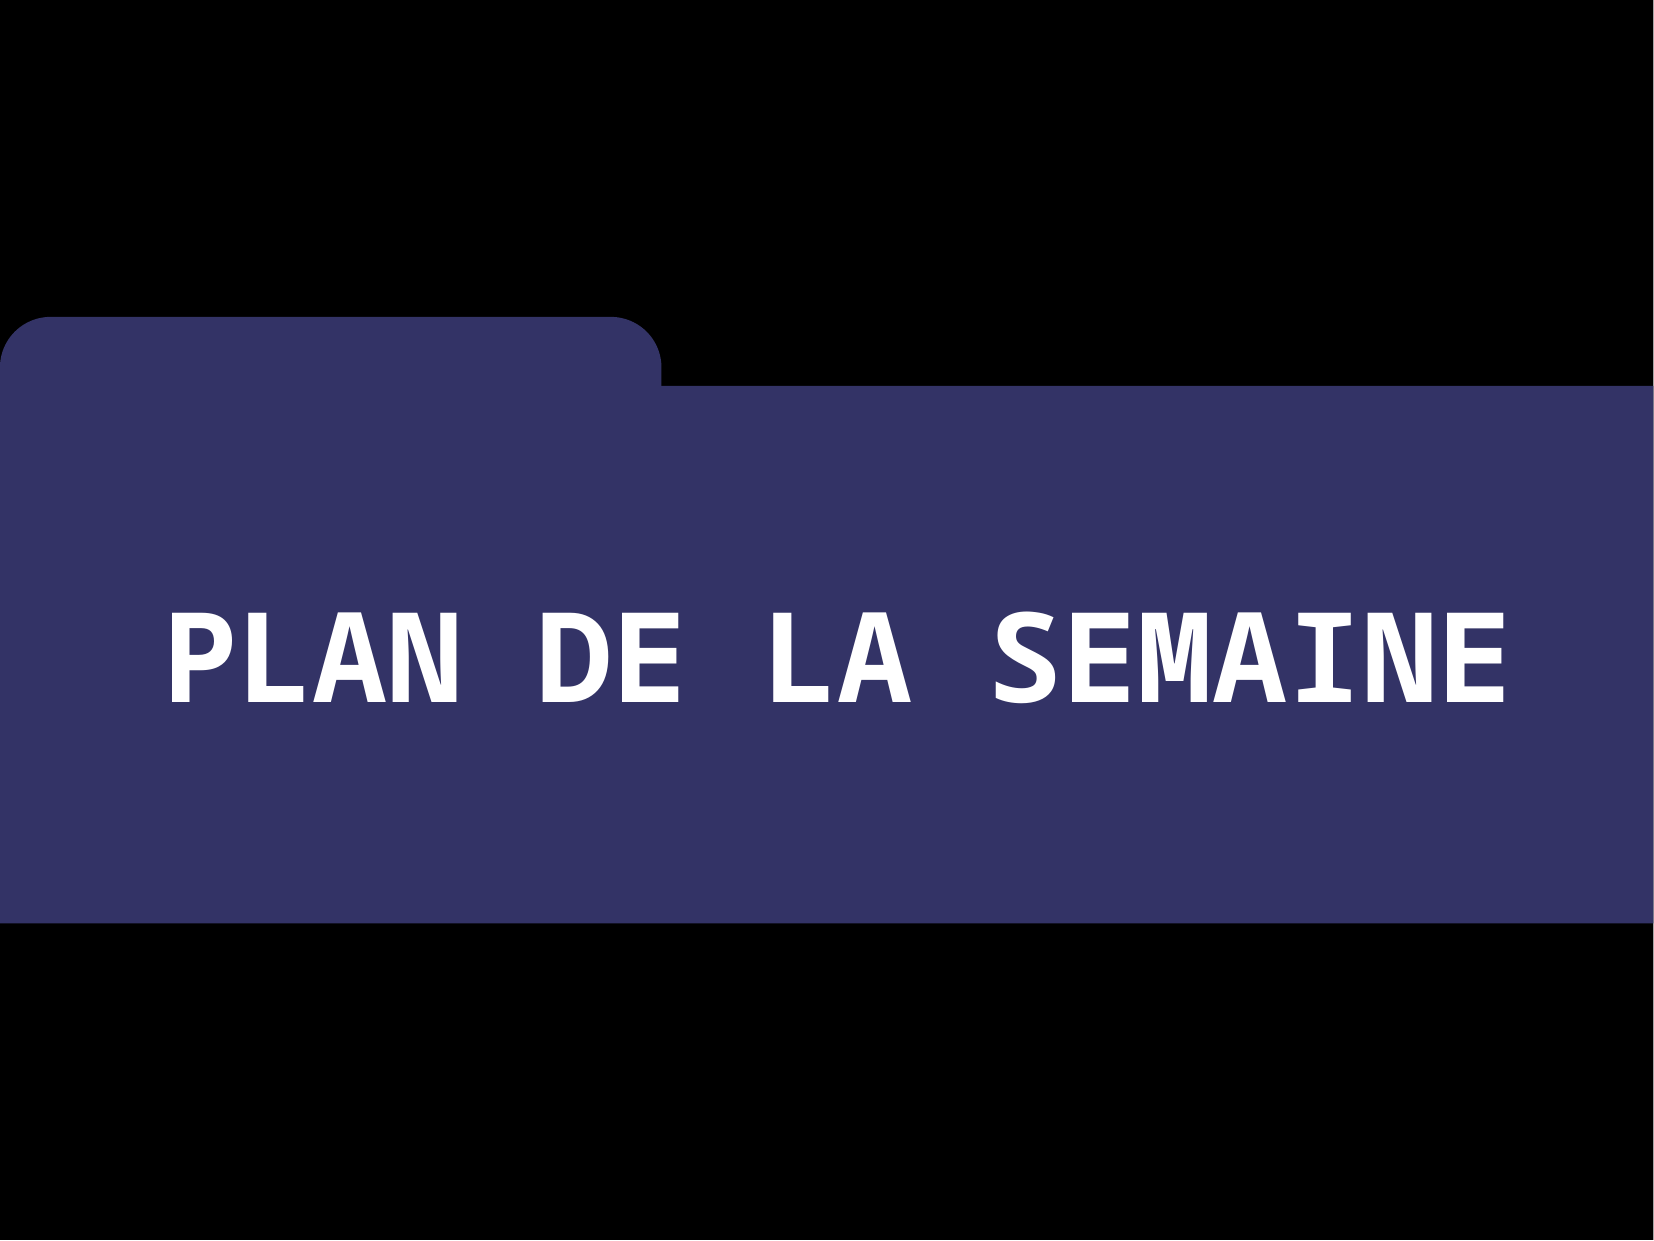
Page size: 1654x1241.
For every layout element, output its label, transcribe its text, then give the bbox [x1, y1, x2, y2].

text_box PLAN DE LA SEMAINE [147, 561, 1589, 747]
text_box [0, 316, 1654, 924]
